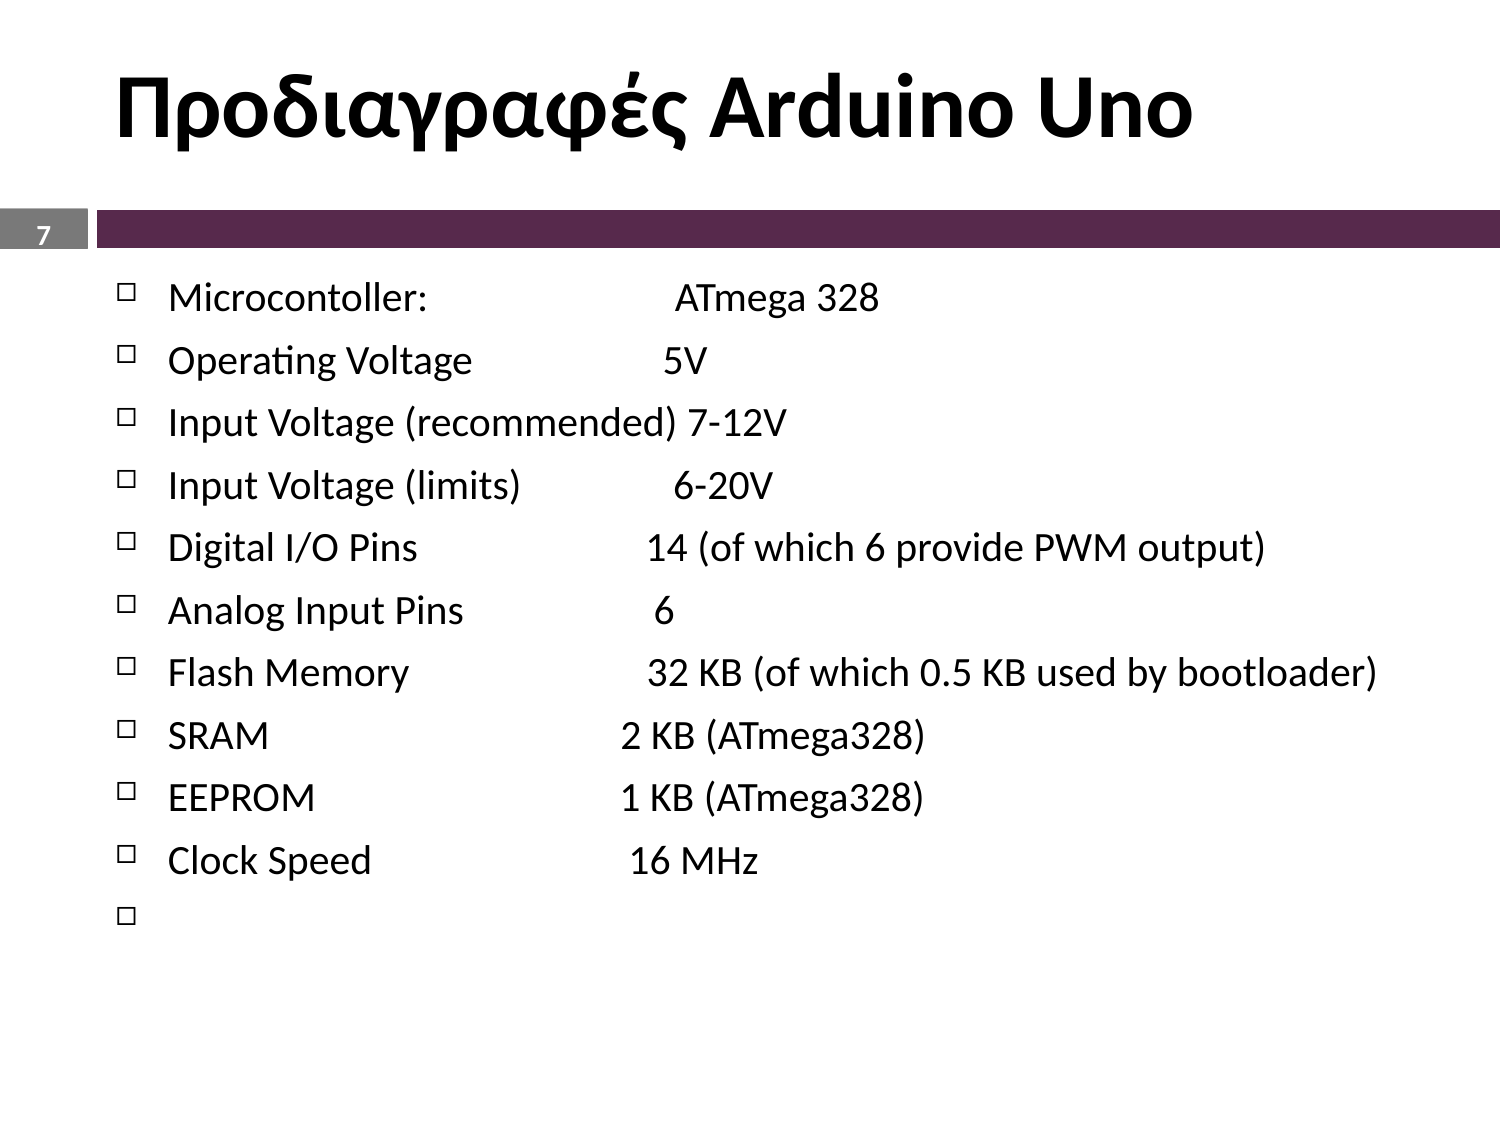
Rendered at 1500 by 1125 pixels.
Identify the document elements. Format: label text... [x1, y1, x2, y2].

list Microcontoller: ATmega 328 Operating Voltage 5V Input Voltage (recommended) 7-12V Input Voltage (limits) 6-20V Digital I/O Pins 14 (of which 6 provide PWM output) Analog Input Pins 6 Flash Memory 32 KB (of which 0.5 KB used by bootloader) SRAM 2 KB (ATmega328) EEPROM 1 KB (ATmega328) Clock Speed 16 MHz [100, 262, 1438, 1000]
text_box [0, 208, 88, 249]
title Προδιαγραφές Arduino Uno [100, 19, 1438, 182]
